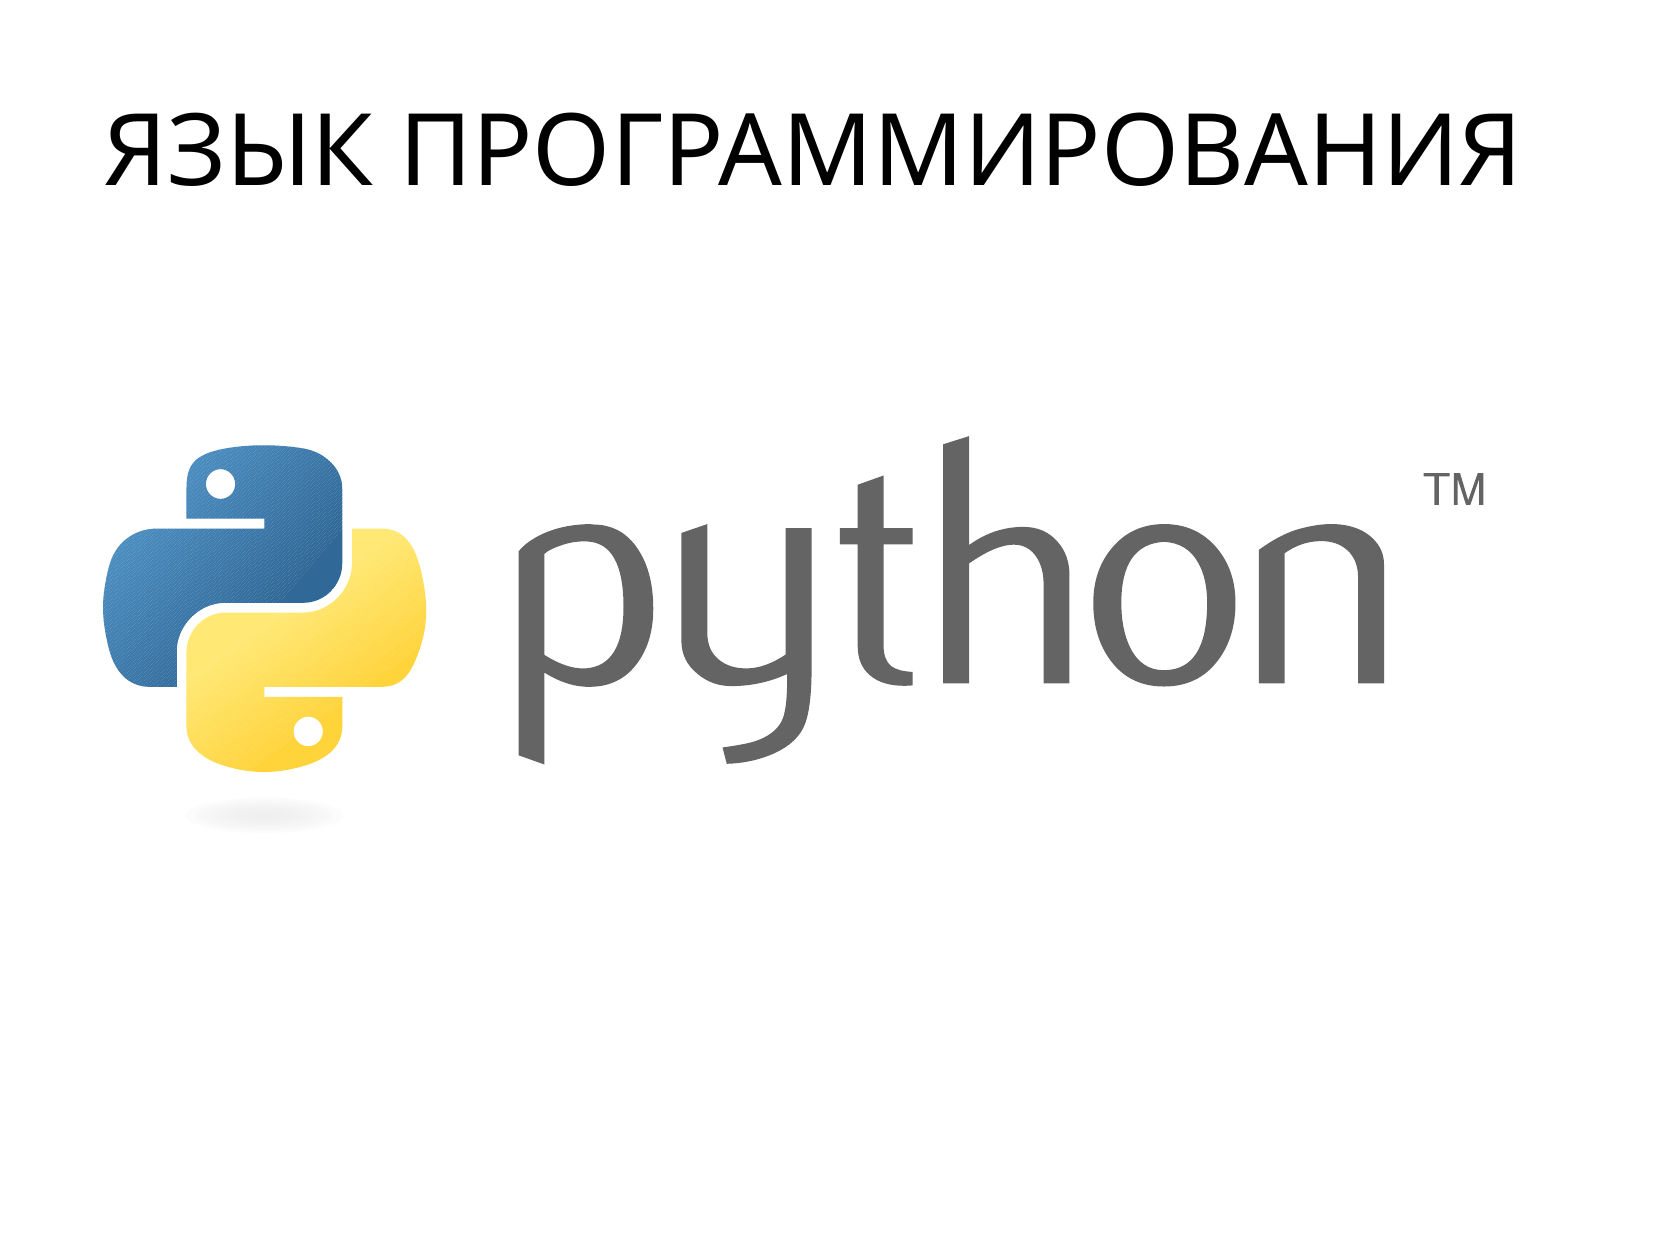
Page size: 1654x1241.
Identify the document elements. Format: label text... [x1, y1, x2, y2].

picture [85, 425, 1596, 875]
title ЯЗЫК ПРОГРАММИРОВАНИЯ [82, 45, 1571, 248]
